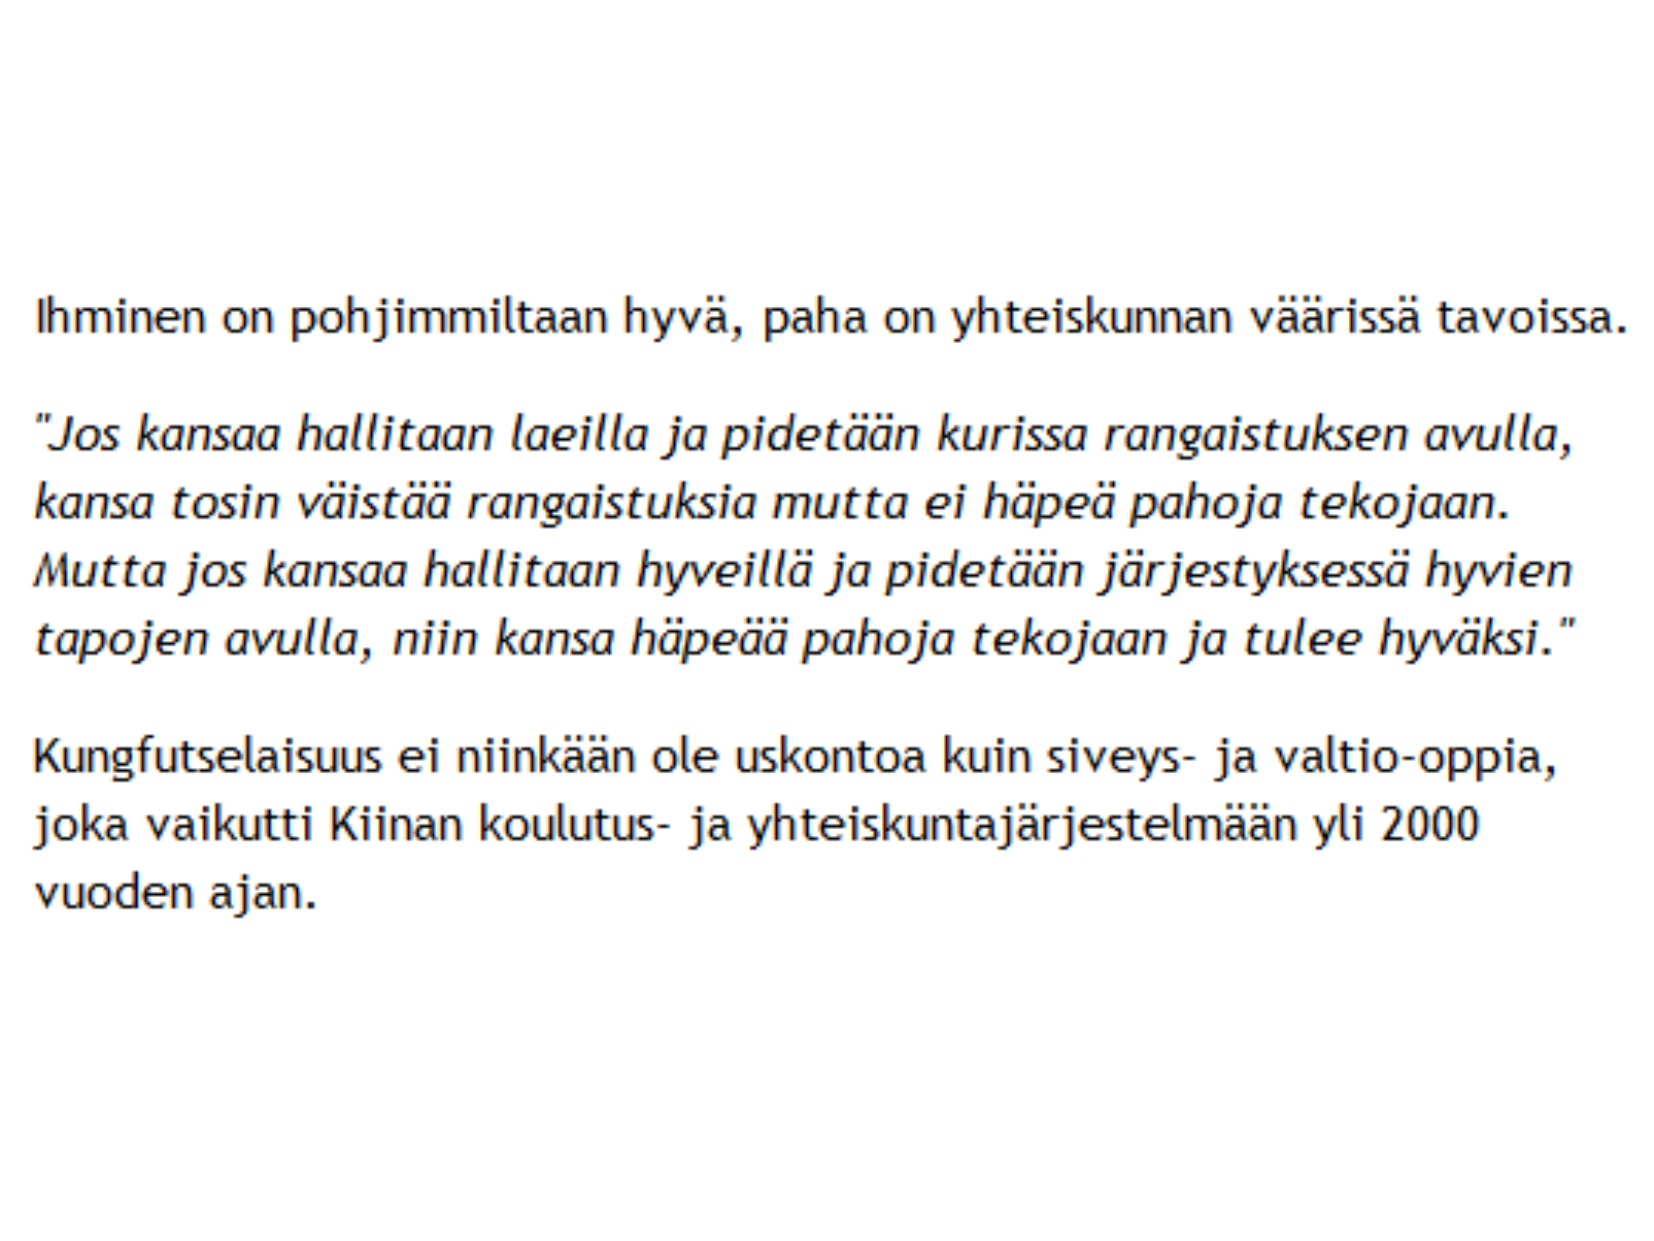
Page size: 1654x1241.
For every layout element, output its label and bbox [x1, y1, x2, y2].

picture [0, 278, 1654, 962]
